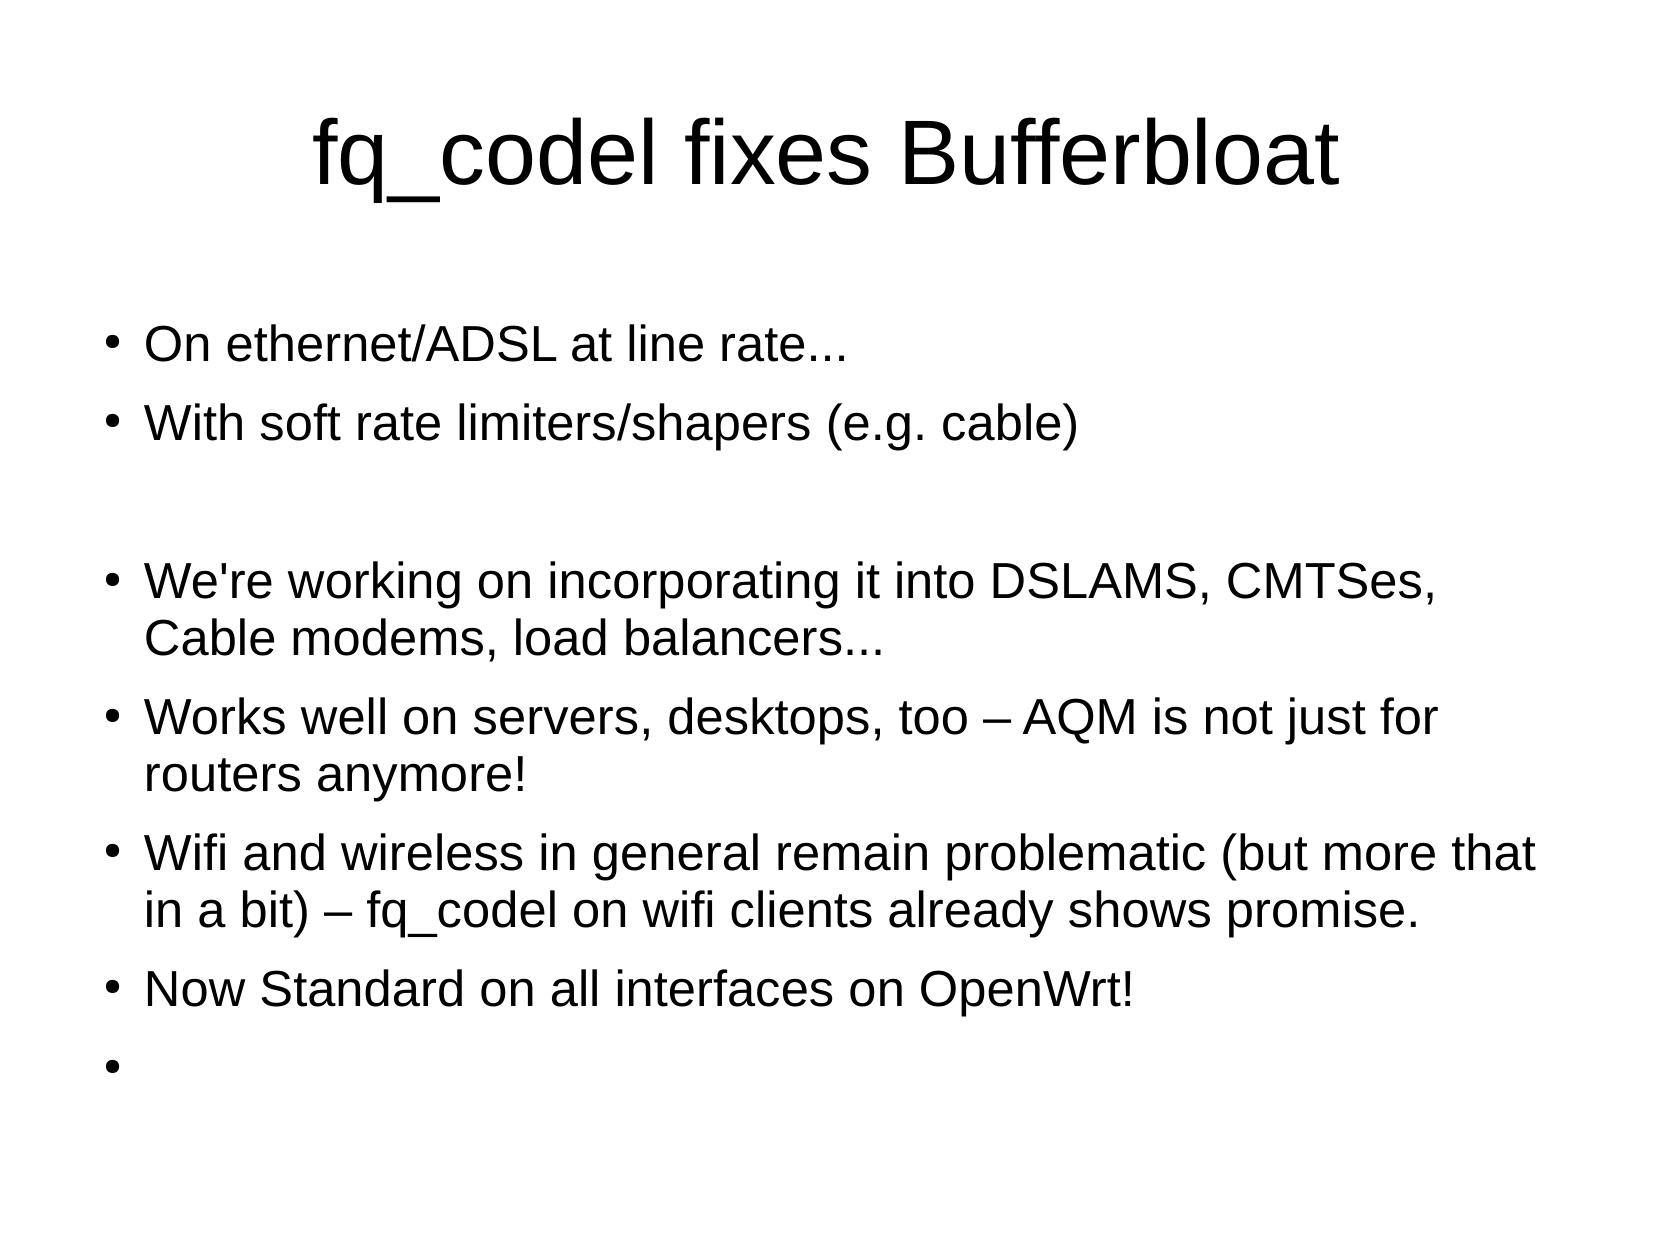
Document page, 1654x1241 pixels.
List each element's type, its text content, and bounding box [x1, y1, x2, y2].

title fq_codel fixes Bufferbloat [82, 49, 1571, 257]
list On ethernet/ADSL at line rate... With soft rate limiters/shapers (e.g. cable) We're working on incorporating it into DSLAMS, CMTSes, Cable modems, load balancers... Works well on servers, desktops, too – AQM is not just for routers anymore! Wifi and wireless in general remain problematic (but more that in a bit) – fq_codel on wifi clients already shows promise. Now Standard on all interfaces on OpenWrt! [90, 315, 1546, 1035]
